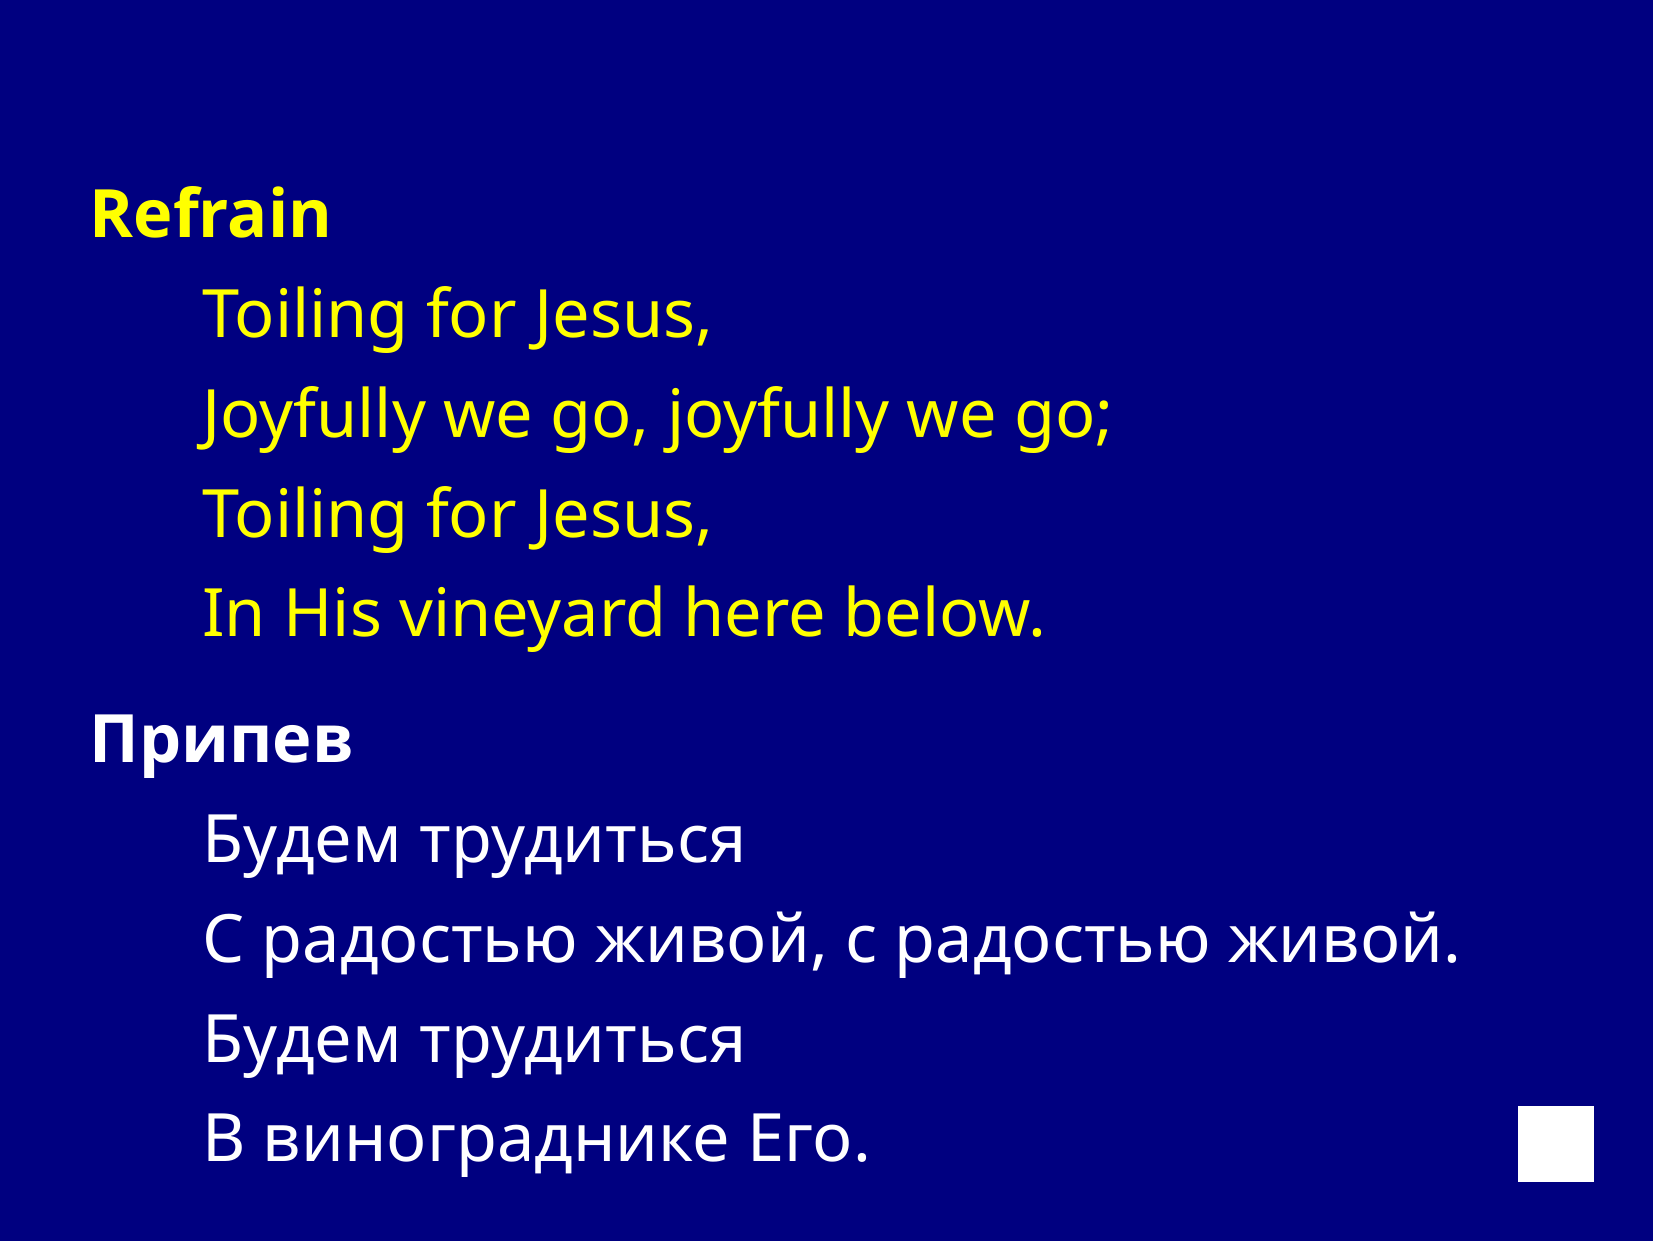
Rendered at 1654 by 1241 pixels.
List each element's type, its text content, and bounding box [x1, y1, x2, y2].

text_box [1518, 1106, 1594, 1182]
text_box Припев Будем трудиться С радостью живой, с радостью живой. Будем трудиться В винограднике Его. [75, 675, 1576, 1163]
text_box Refrain Toiling for Jesus, Joyfully we go, joyfully we go; Toiling for Jesus, In His vineyard here below. [75, 150, 1576, 638]
